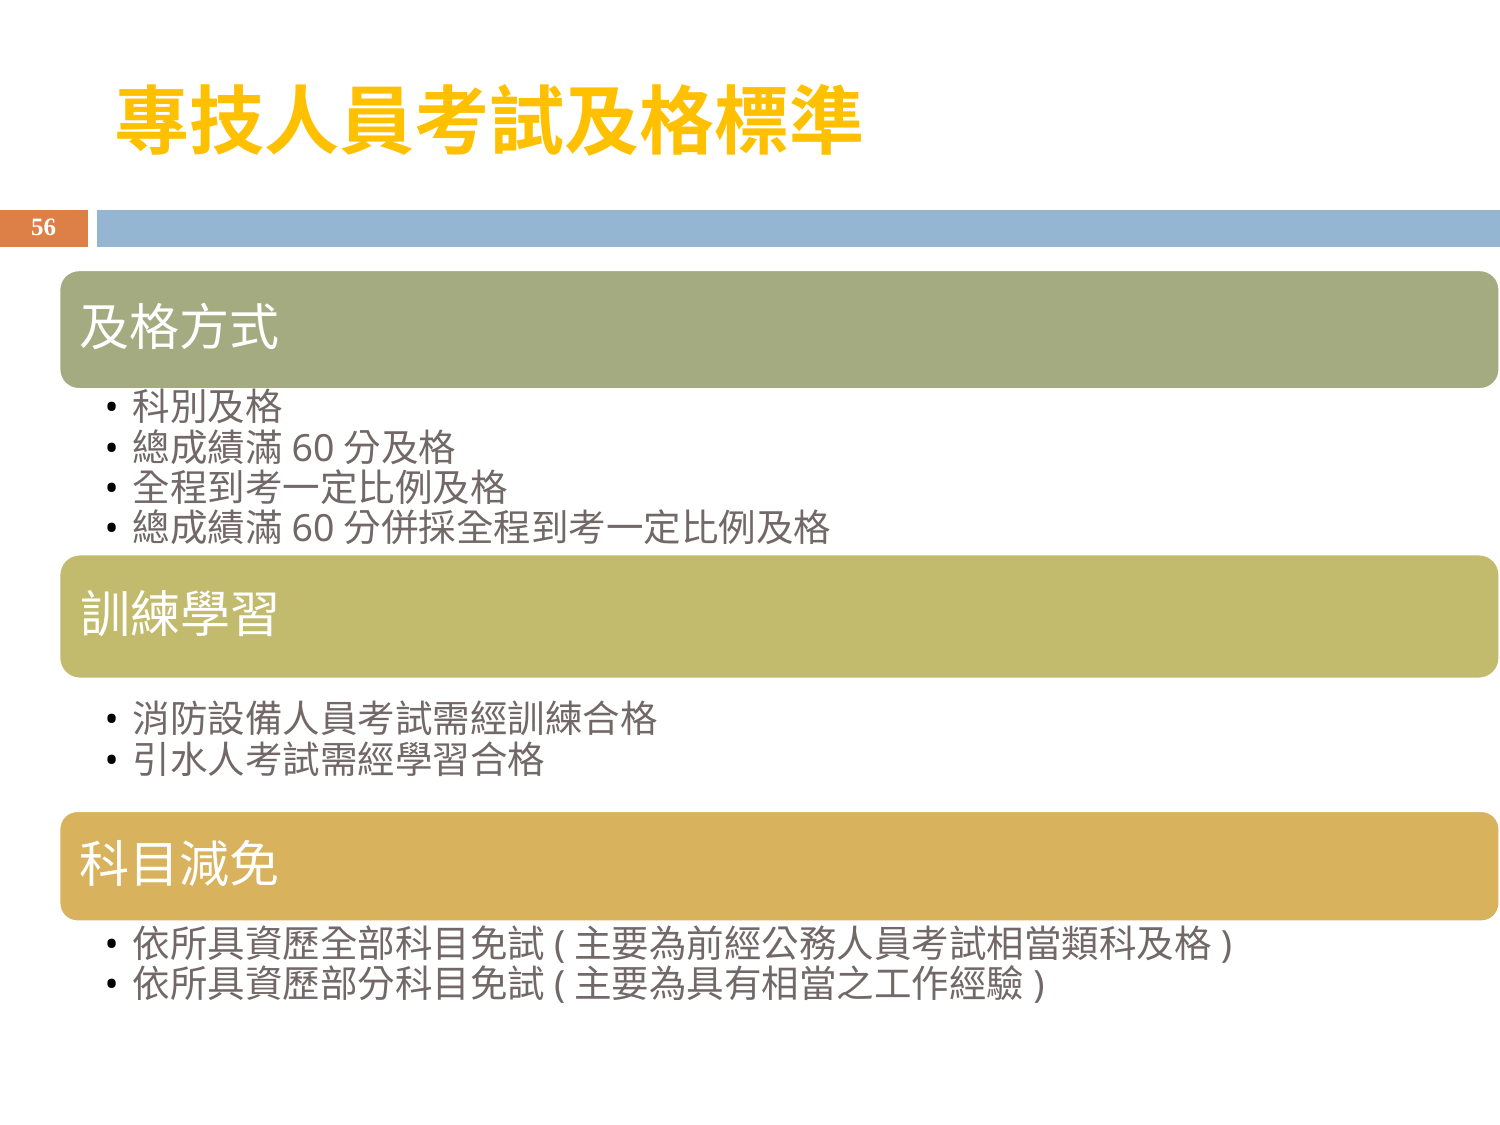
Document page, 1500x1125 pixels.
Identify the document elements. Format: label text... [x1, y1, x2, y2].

text_box 及格方式 [58, 269, 1500, 384]
text_box 55 [0, 208, 88, 249]
text_box 科別及格 總成績滿60分及格 全程到考一定比例及格 總成績滿60分併採全程到考一定比例及格 [58, 384, 1500, 572]
text_box 依所具資歷全部科目免試(主要為前經公務人員考試相當類科及格) 依所具資歷部分科目免試(主要為具有相當之工作經驗) [58, 920, 1500, 1079]
text_box 消防設備人員考試需經訓練合格 引水人考試需經學習合格 [58, 696, 1500, 827]
title 專技人員考試及格標準 [372, 66, 1500, 229]
text_box 訓練學習 [58, 553, 1500, 680]
text_box 科目減免 [58, 810, 1500, 920]
